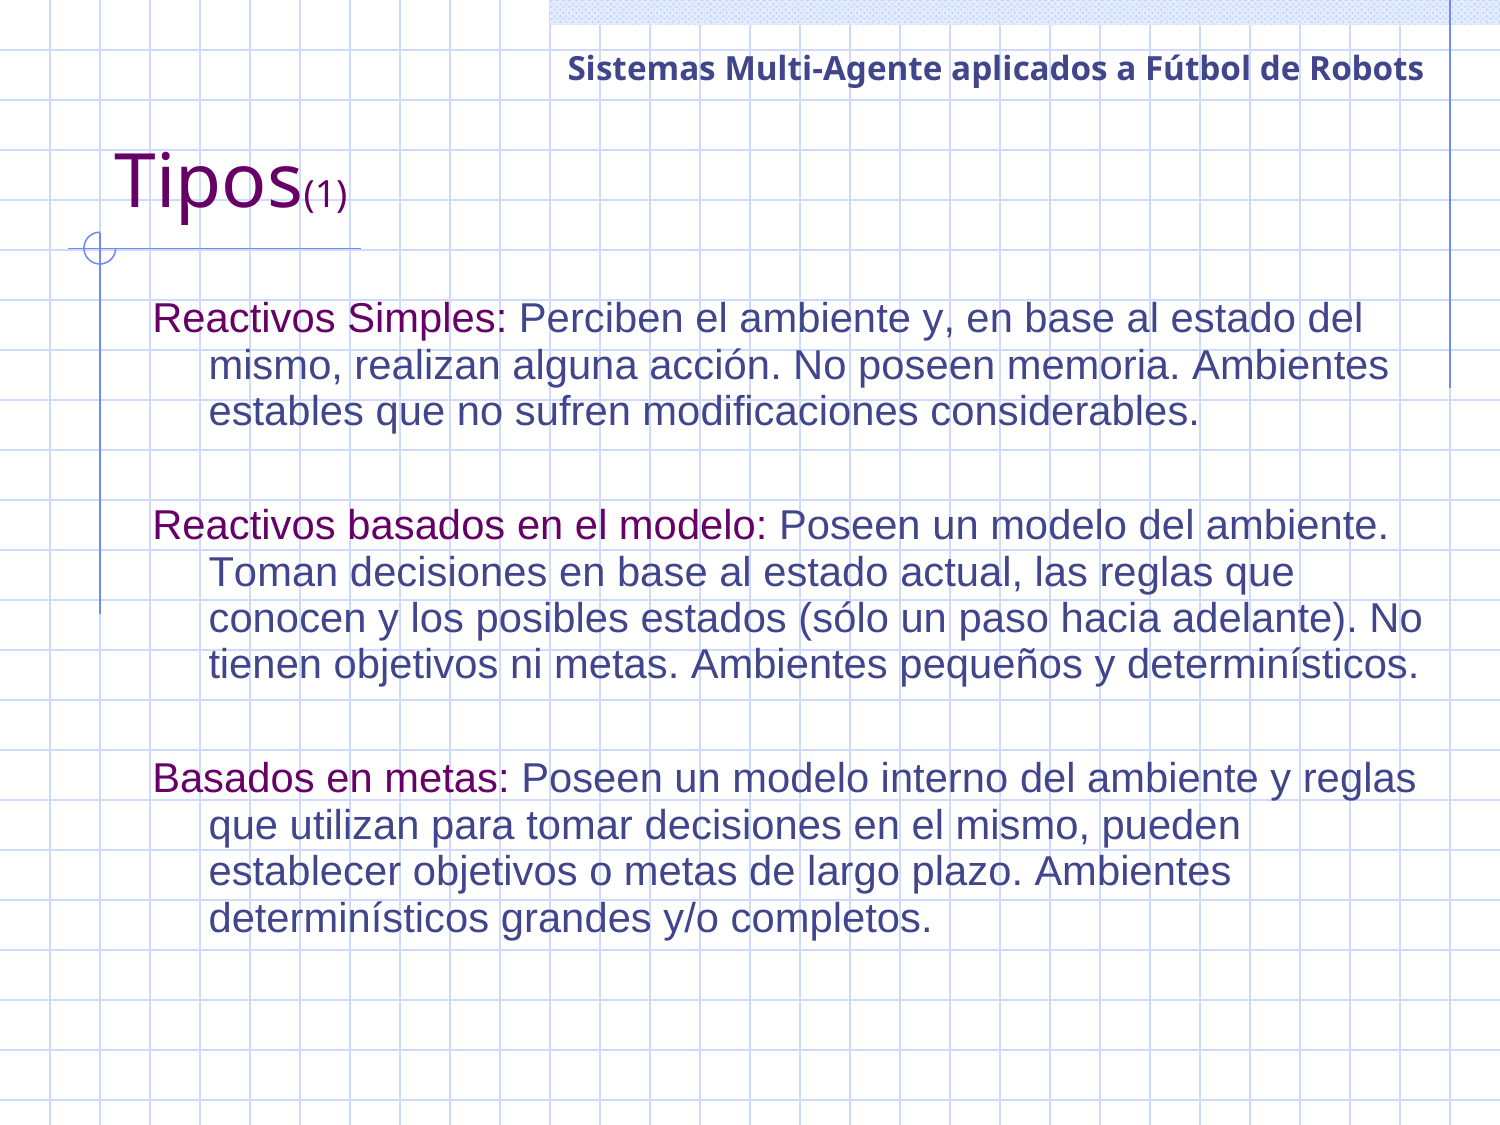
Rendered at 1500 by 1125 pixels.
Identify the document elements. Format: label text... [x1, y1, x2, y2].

list Reactivos Simples: Perciben el ambiente y, en base al estado del mismo, realizan alguna acción. No poseen memoria. Ambientes estables que no sufren modificaciones considerables. Reactivos basados en el modelo: Poseen un modelo del ambiente. Toman decisiones en base al estado actual, las reglas que conocen y los posibles estados (sólo un paso hacia adelante). No tienen objetivos ni metas. Ambientes pequeños y determinísticos. Basados en metas: Poseen un modelo interno del ambiente y reglas que utilizan para tomar decisiones en el mismo, pueden establecer objetivos o metas de largo plazo. Ambientes determinísticos grandes y/o completos. [137, 287, 1447, 1053]
picture [1451, 0, 1500, 25]
text_box Sistemas Multi-Agente aplicados a Fútbol de Robots [450, 37, 1441, 99]
title Tipos(1) [99, 112, 801, 238]
picture [549, 0, 1449, 25]
